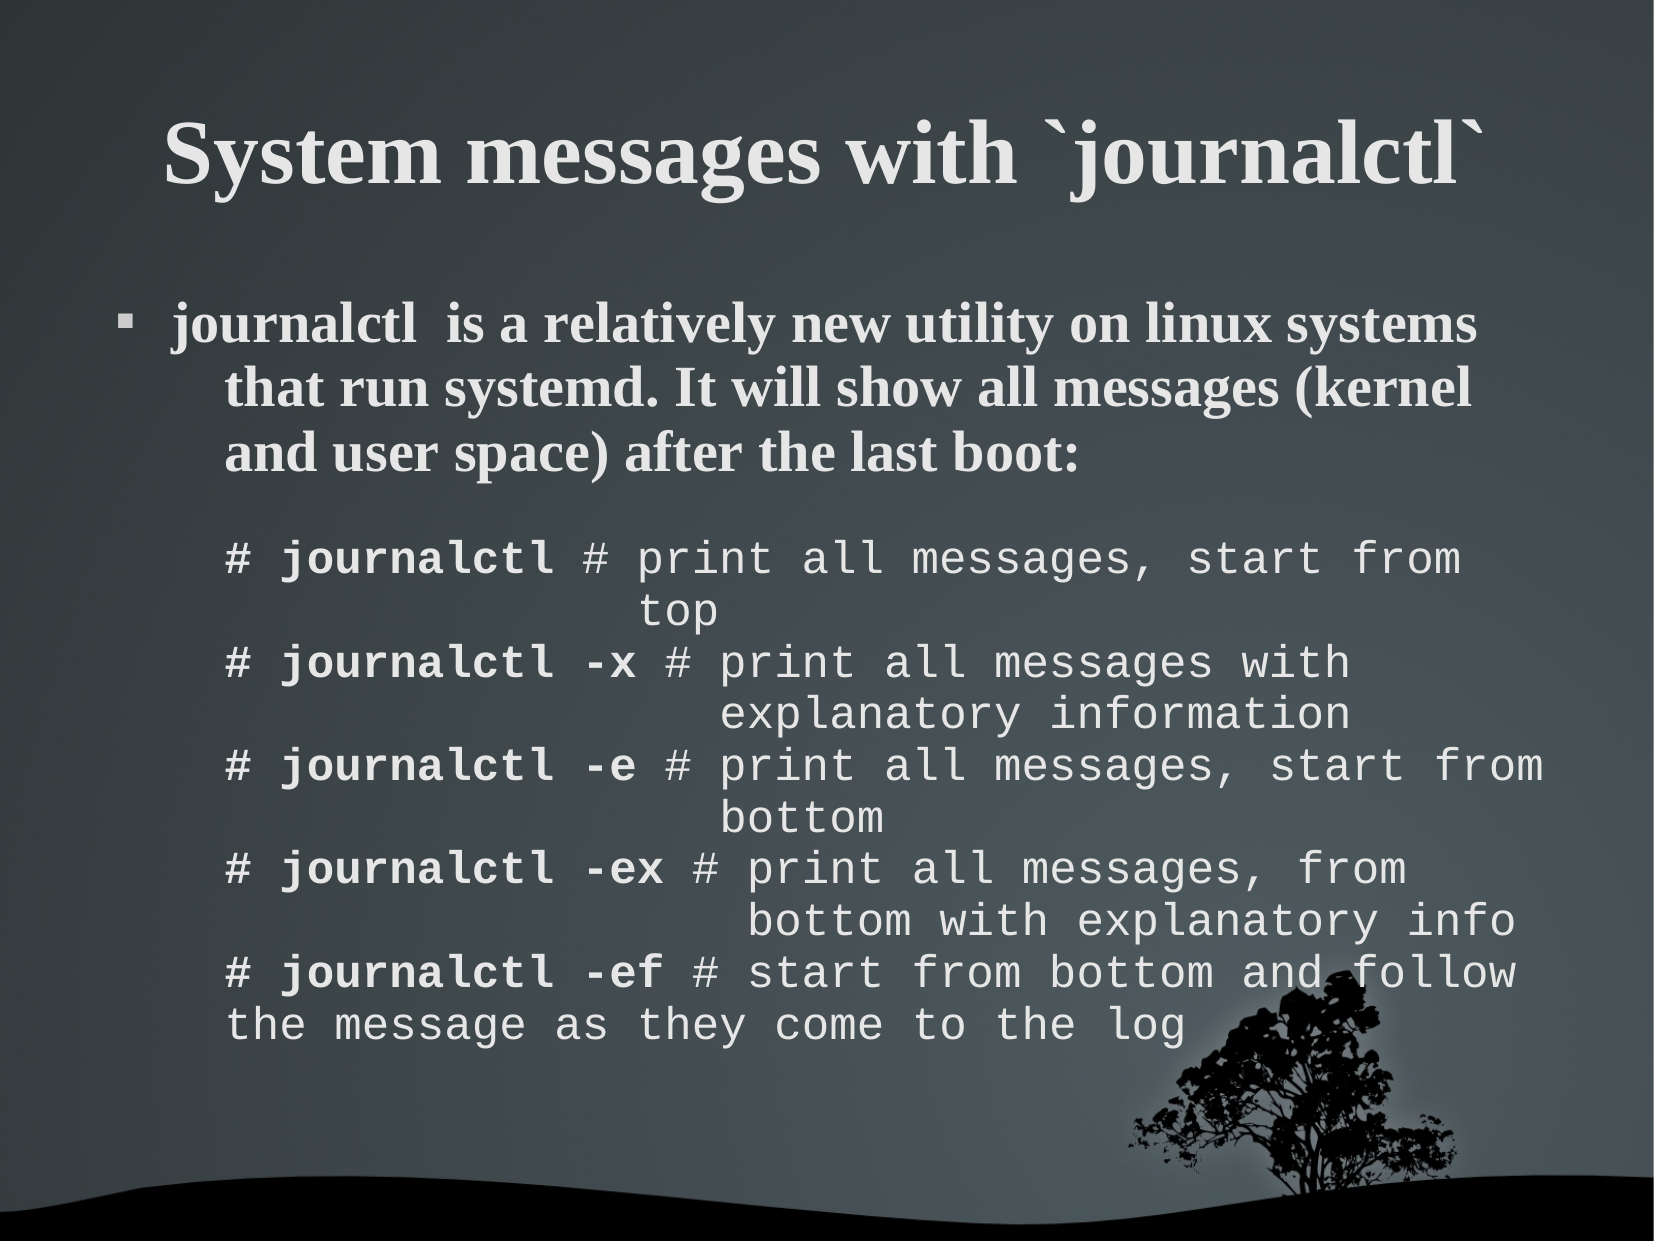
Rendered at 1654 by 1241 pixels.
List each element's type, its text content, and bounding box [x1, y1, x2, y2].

title System messages with `journalctl` [82, 49, 1571, 257]
picture [0, 0, 1654, 1241]
list journalctl is a relatively new utility on linux systems that run systemd. It will show all messages (kernel and user space) after the last boot: # journalctl # print all messages, start from top # journalctl -x # print all messages with explanatory information # journalctl -e # print all messages, start from bottom # journalctl -ex # print all messages, from bottom with explanatory info # journalctl -ef # start from bottom and follow the message as they come to the log [82, 290, 1571, 1118]
